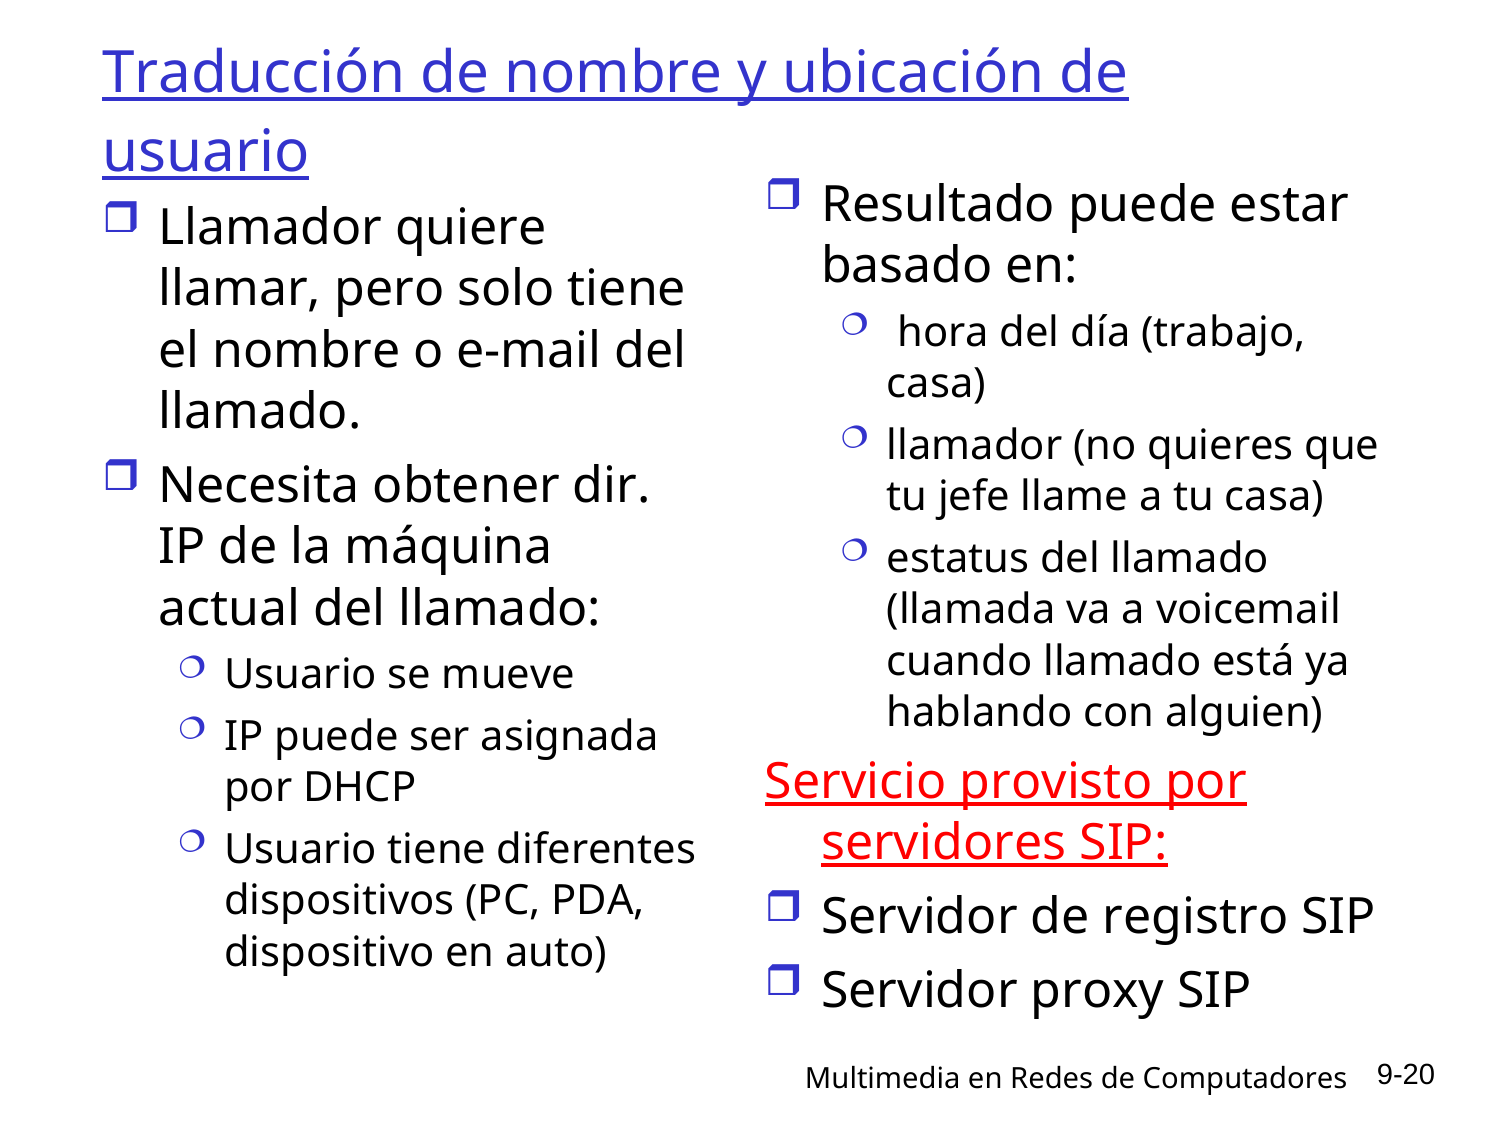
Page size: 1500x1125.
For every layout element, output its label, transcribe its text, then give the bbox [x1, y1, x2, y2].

title Traducción de nombre y ubicación de usuario [87, 33, 1363, 185]
list Resultado puede estar basado en: hora del día (trabajo, casa) llamador (no quieres que tu jefe llame a tu casa) estatus del llamado (llamada va a voicemail cuando llamado está ya hablando con alguien) Servicio provisto por servidores SIP: Servidor de registro SIP Servidor proxy SIP [750, 164, 1422, 1021]
list Llamador quiere llamar, pero solo tiene el nombre o e-mail del llamado. Necesita obtener dir. IP de la máquina actual del llamado: Usuario se mueve IP puede ser asignada por DHCP Usuario tiene diferentes dispositivos (PC, PDA, dispositivo en auto) [87, 187, 713, 993]
